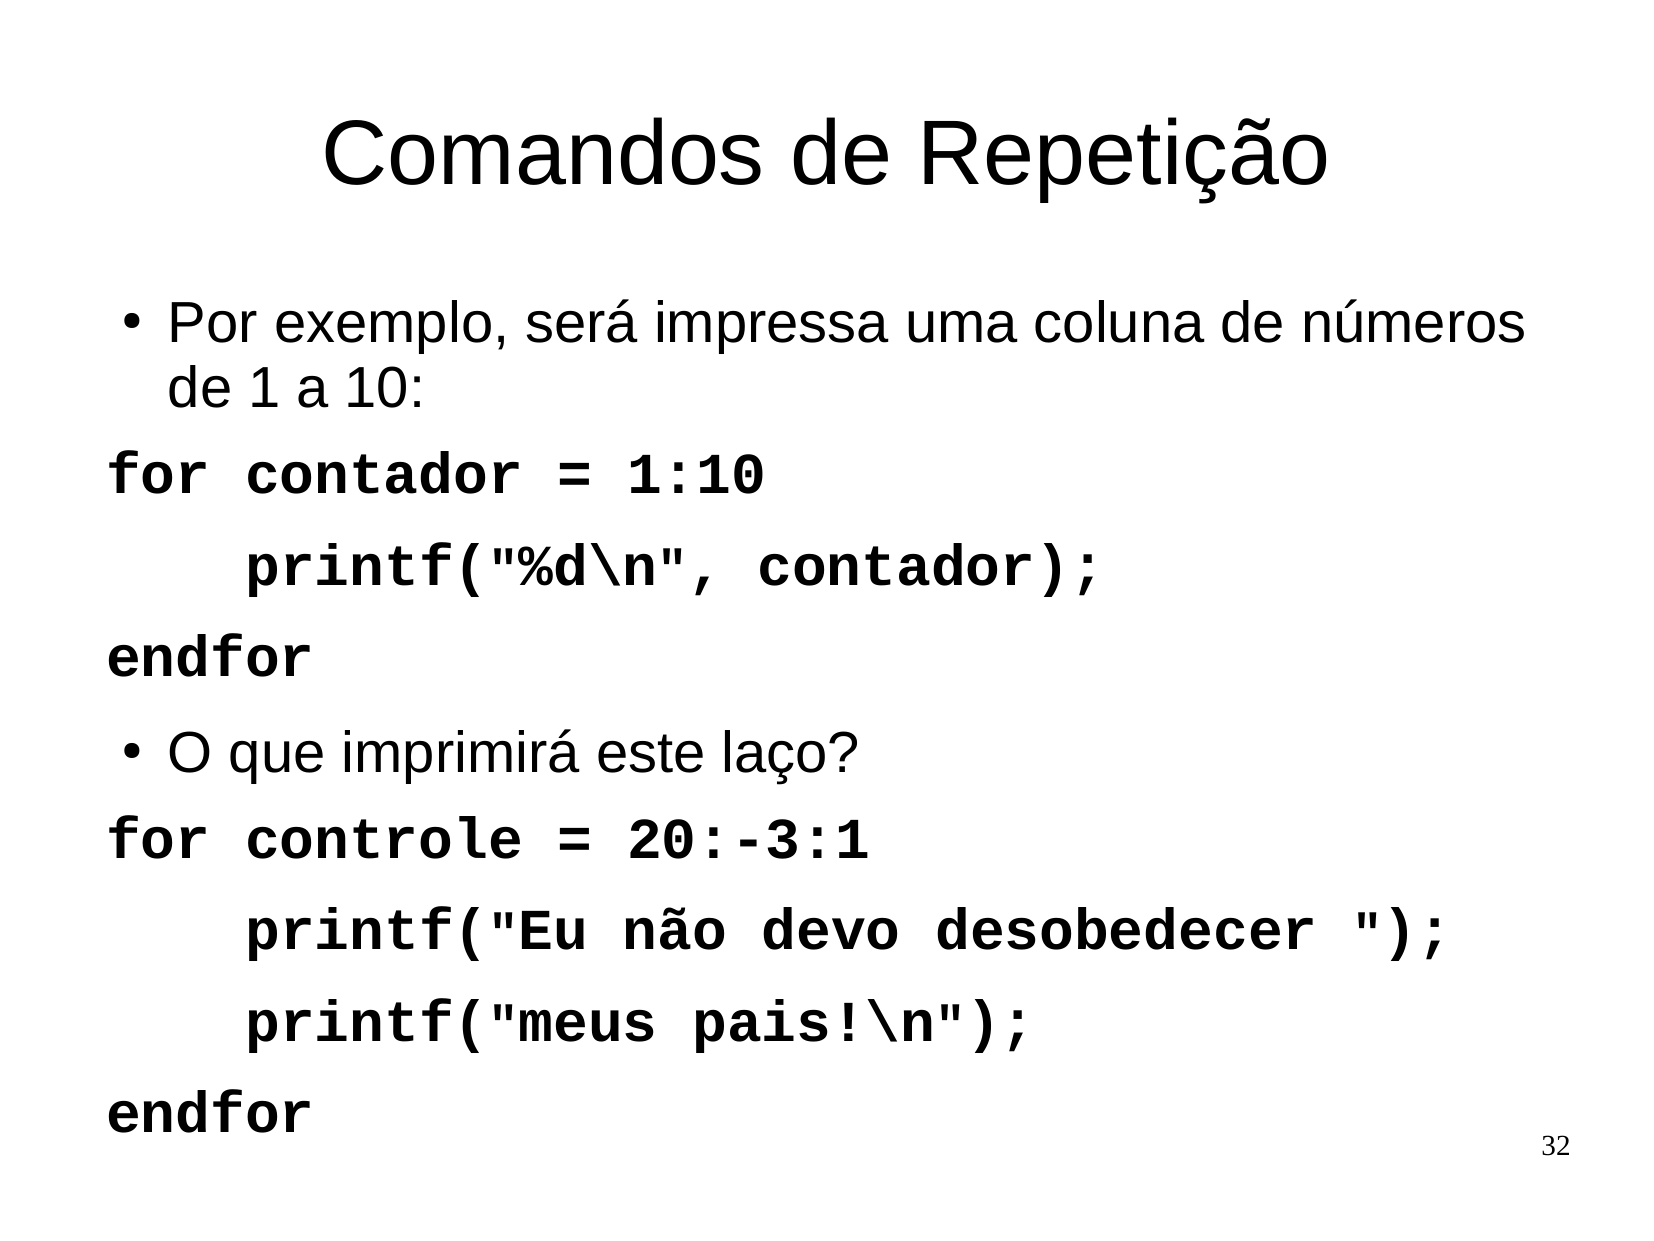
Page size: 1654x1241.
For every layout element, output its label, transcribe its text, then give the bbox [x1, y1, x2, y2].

list Por exemplo, será impressa uma coluna de números de 1 a 10: for contador = 1:10 printf("%d\n", contador); endfor O que imprimirá este laço? for controle = 20:-3:1 printf("Eu não devo desobedecer "); printf("meus pais!\n"); endfor [106, 290, 1571, 1158]
title Comandos de Repetição [82, 49, 1571, 257]
